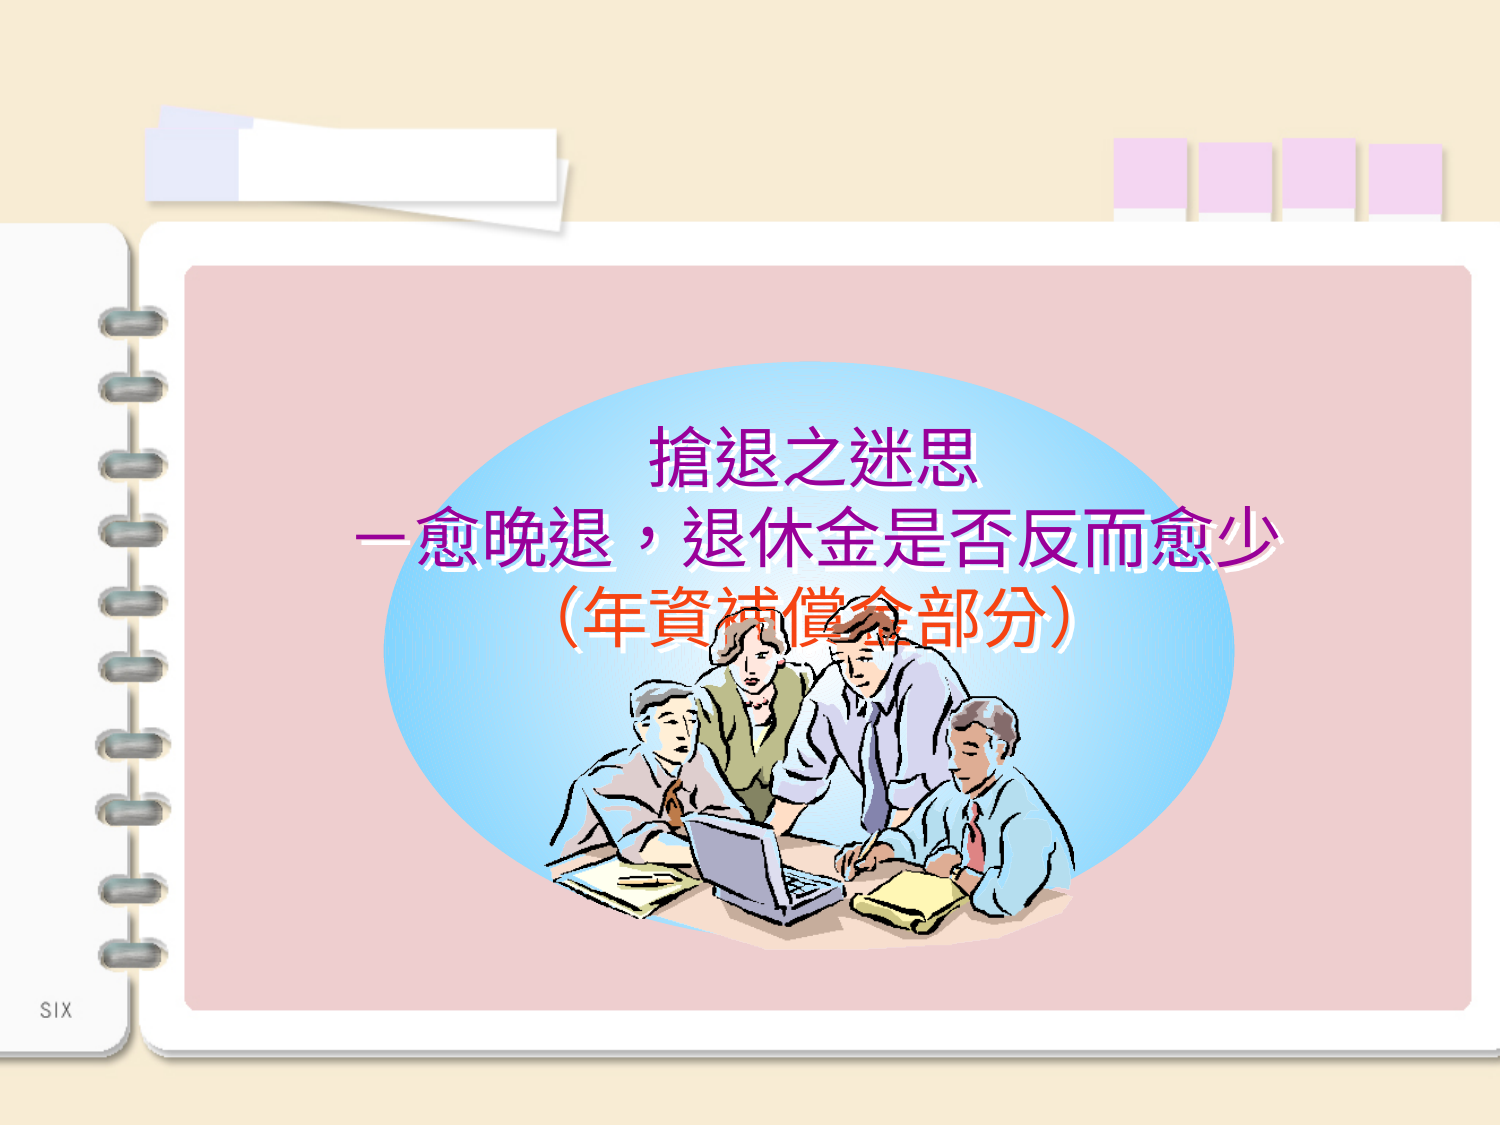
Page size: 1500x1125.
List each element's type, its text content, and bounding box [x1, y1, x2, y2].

text_box [585, 540, 607, 562]
text_box [774, 516, 787, 523]
text_box [701, 516, 708, 527]
text_box [833, 516, 848, 526]
text_box [532, 532, 543, 545]
text_box [704, 555, 713, 561]
text_box [567, 529, 574, 544]
text_box [1131, 535, 1136, 562]
text_box [801, 527, 845, 561]
text_box [1034, 538, 1049, 561]
text_box [971, 552, 998, 560]
text_box [534, 516, 563, 568]
text_box [765, 516, 770, 525]
text_box [771, 528, 782, 550]
text_box [567, 516, 574, 527]
text_box [798, 516, 837, 528]
text_box [497, 540, 505, 555]
text_box [578, 361, 1040, 408]
text_box [834, 550, 845, 561]
text_box [570, 555, 579, 561]
title 搶退之迷思 －愈晚退，退休金是否反而愈少 （年資補償金部分） [253, 408, 1376, 516]
text_box [510, 543, 518, 558]
text_box [557, 531, 566, 538]
text_box [691, 531, 699, 538]
text_box [383, 516, 1235, 874]
text_box [771, 535, 787, 561]
picture [537, 592, 1081, 953]
text_box [847, 519, 861, 526]
text_box [427, 519, 435, 524]
text_box [1206, 554, 1215, 563]
text_box [1057, 538, 1069, 555]
text_box [513, 516, 520, 523]
text_box [900, 546, 912, 560]
text_box [964, 534, 984, 542]
text_box [701, 529, 708, 544]
text_box [719, 540, 741, 562]
text_box [1047, 538, 1062, 550]
